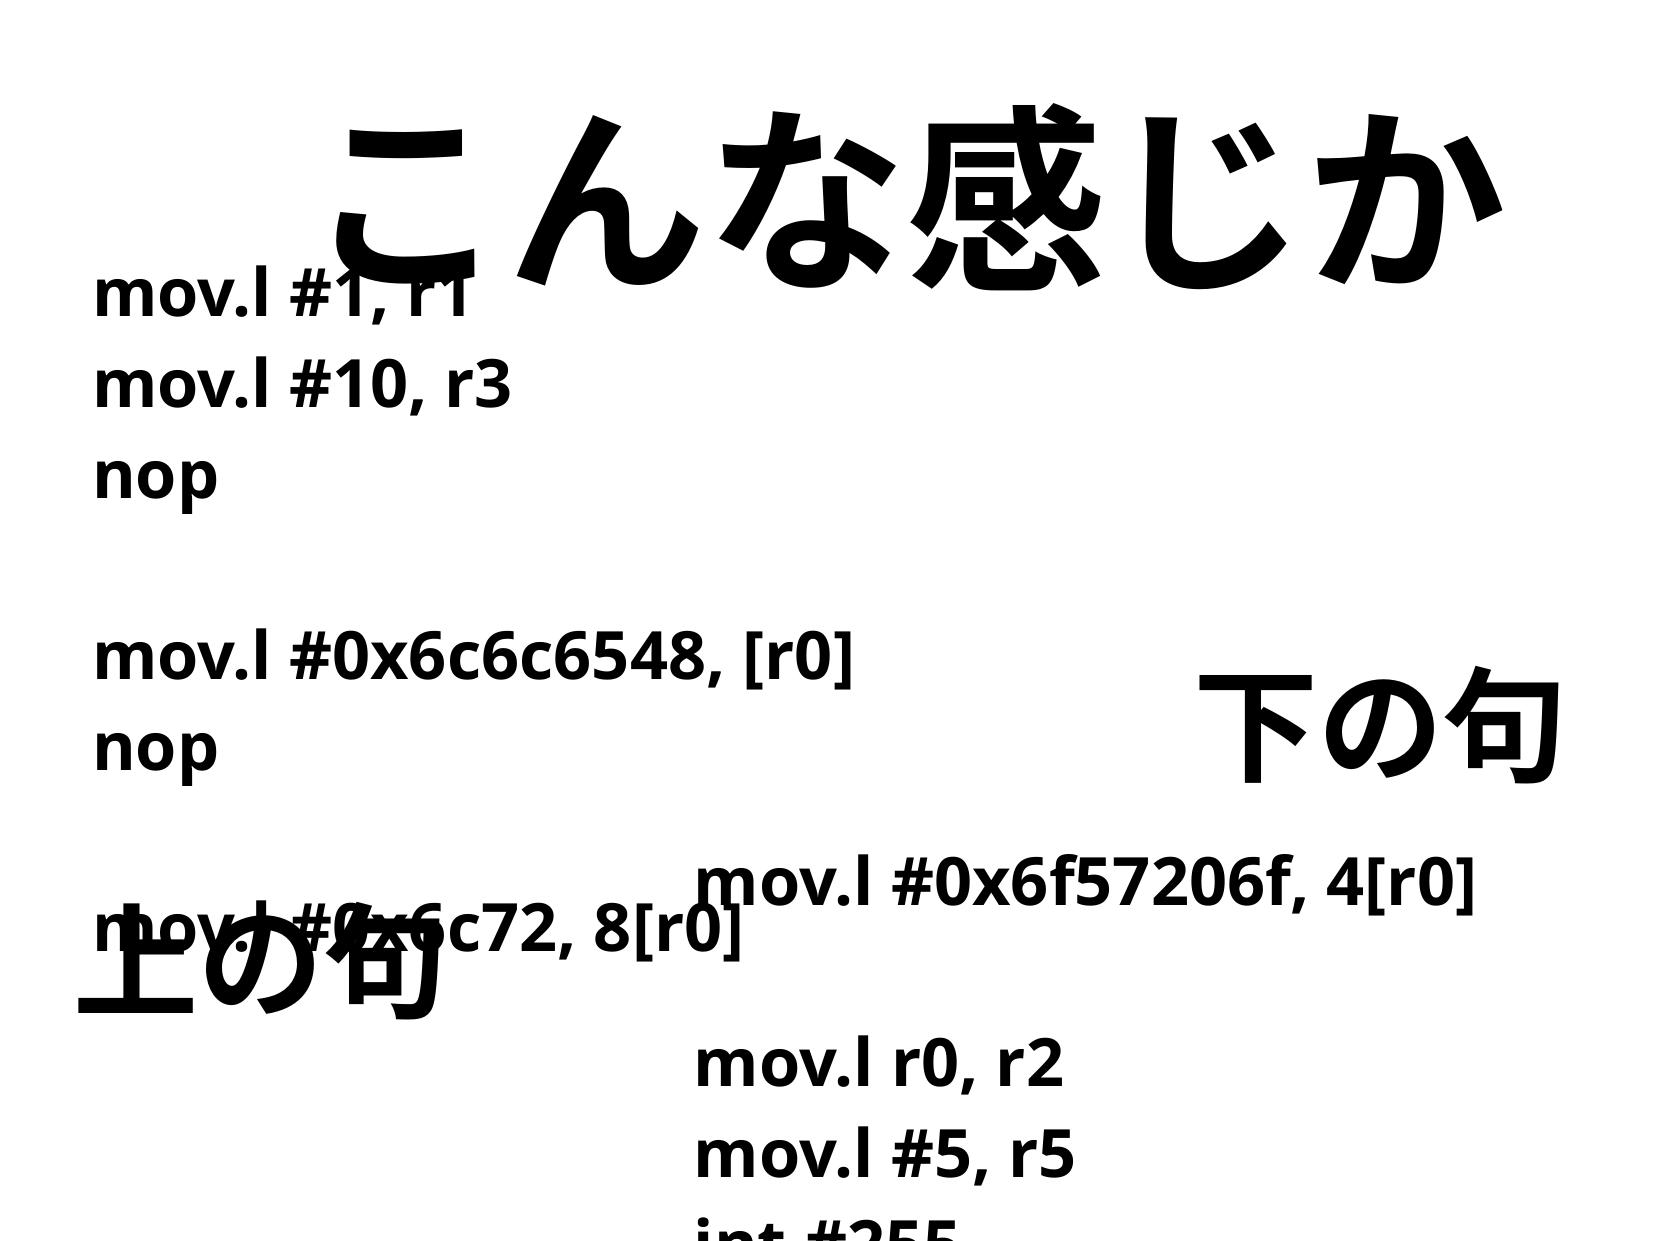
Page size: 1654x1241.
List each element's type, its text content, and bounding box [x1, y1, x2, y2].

text_box 下の句 [1178, 620, 1595, 798]
text_box mov.l #1, r1 mov.l #10, r3 nop mov.l #0x6c6c6548, [r0] nop mov.l #0x6c72, 8[r0] [77, 237, 1004, 827]
text_box mov.l #0x6f57206f, 4[r0] mov.l r0, r2 mov.l #5, r5 int #255 [679, 826, 1645, 1201]
text_box こんな感じか [291, 35, 1388, 266]
text_box 上の句 [59, 856, 476, 1034]
